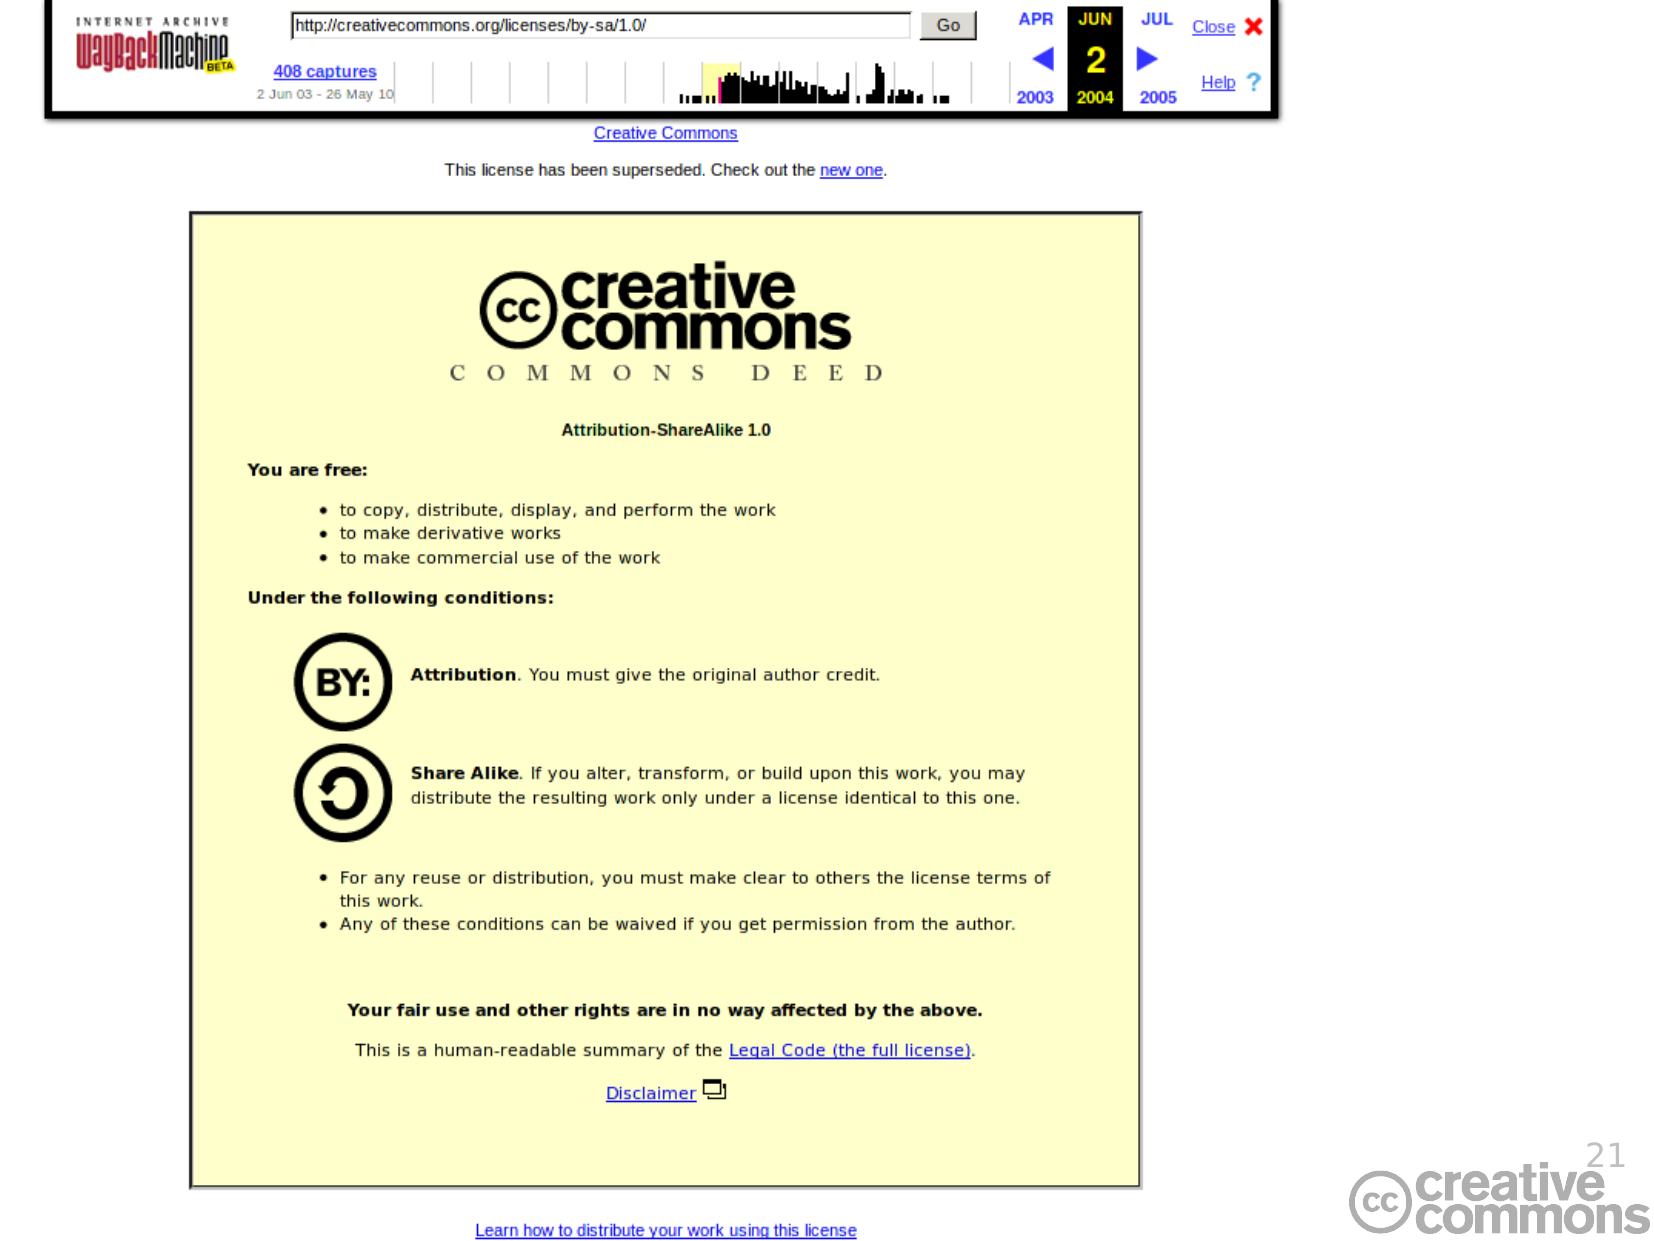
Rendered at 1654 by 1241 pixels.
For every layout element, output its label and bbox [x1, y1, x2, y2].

picture [37, 0, 1294, 1241]
picture [1349, 1162, 1650, 1234]
